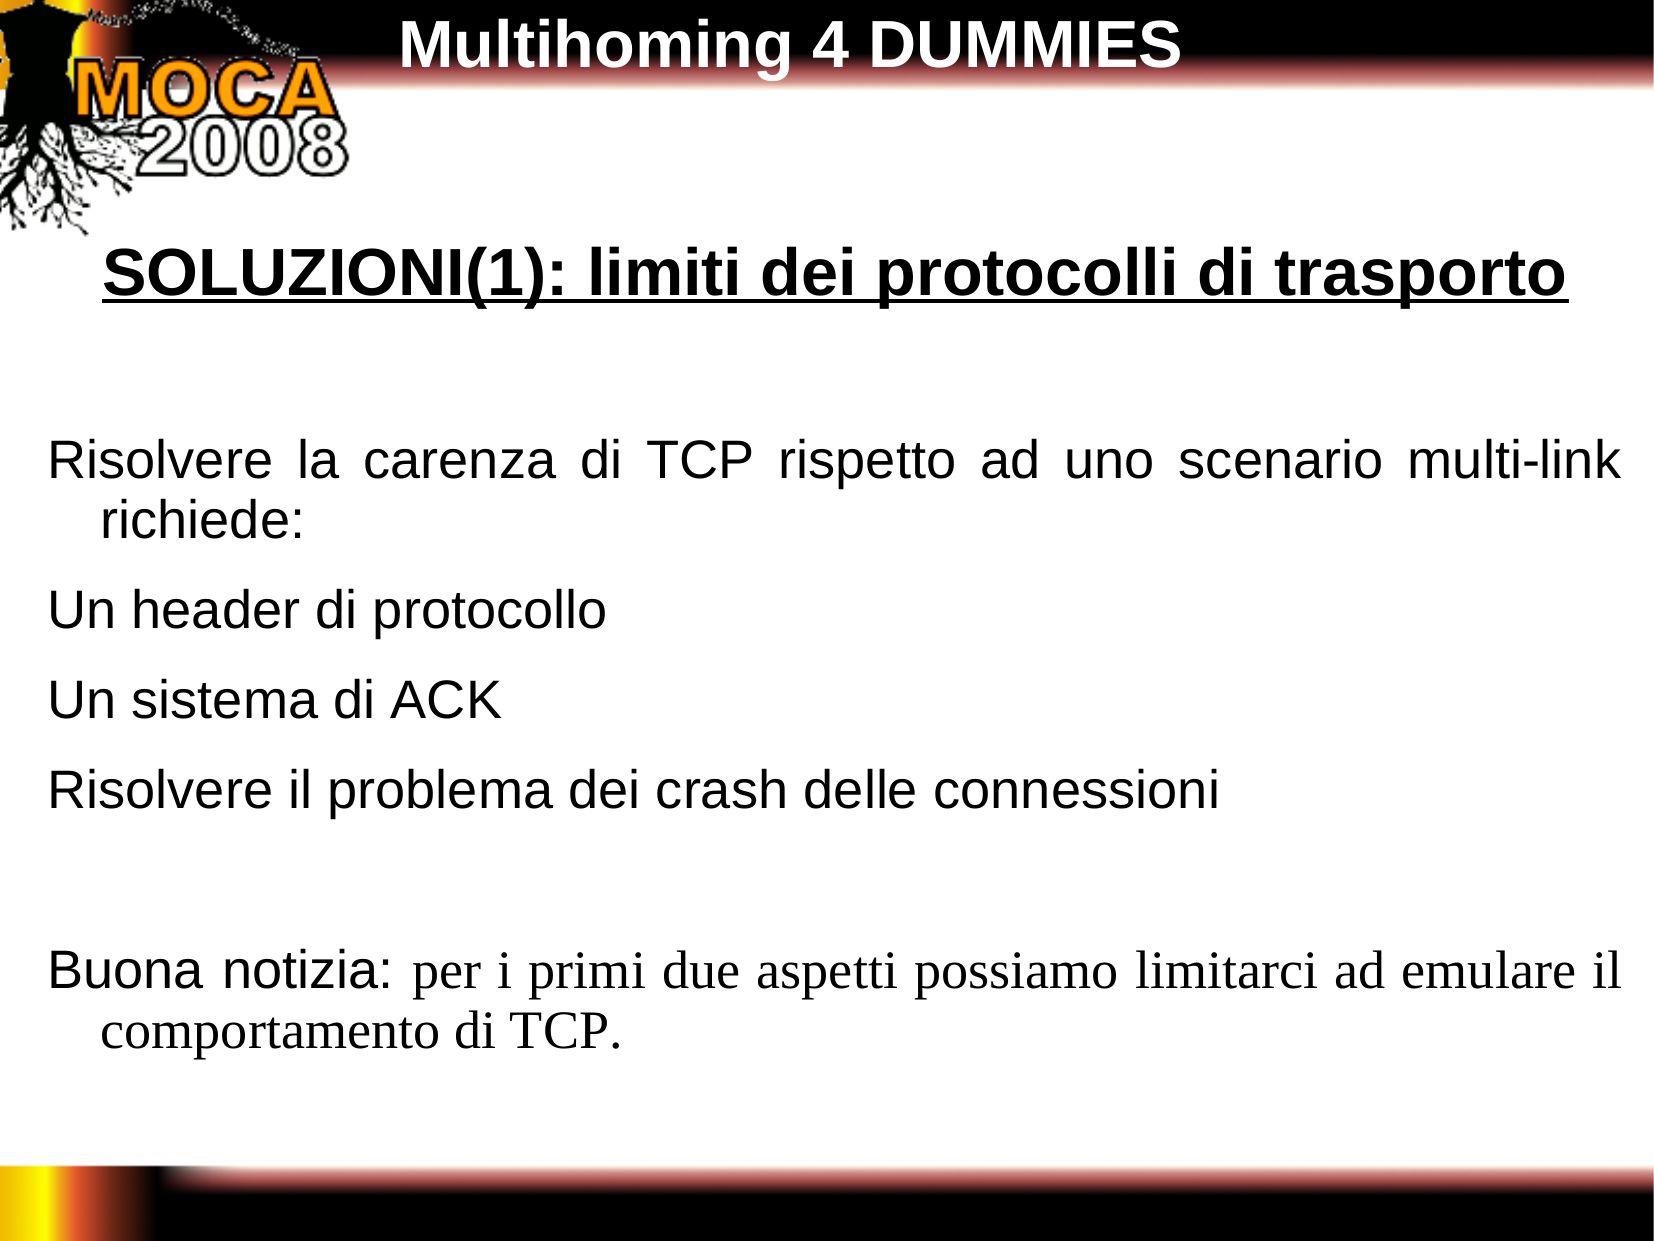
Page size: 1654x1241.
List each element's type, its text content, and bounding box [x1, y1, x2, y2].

list SOLUZIONI(1): limiti dei protocolli di trasporto Risolvere la carenza di TCP rispetto ad uno scenario multi-link richiede: Un header di protocollo Un sistema di ACK Risolvere il problema dei crash delle connessioni Buona notizia: per i primi due aspetti possiamo limitarci ad emulare il comportamento di TCP. [29, 147, 1625, 1093]
picture [0, 0, 1654, 1241]
title Multihoming 4 DUMMIES [324, 0, 1654, 89]
